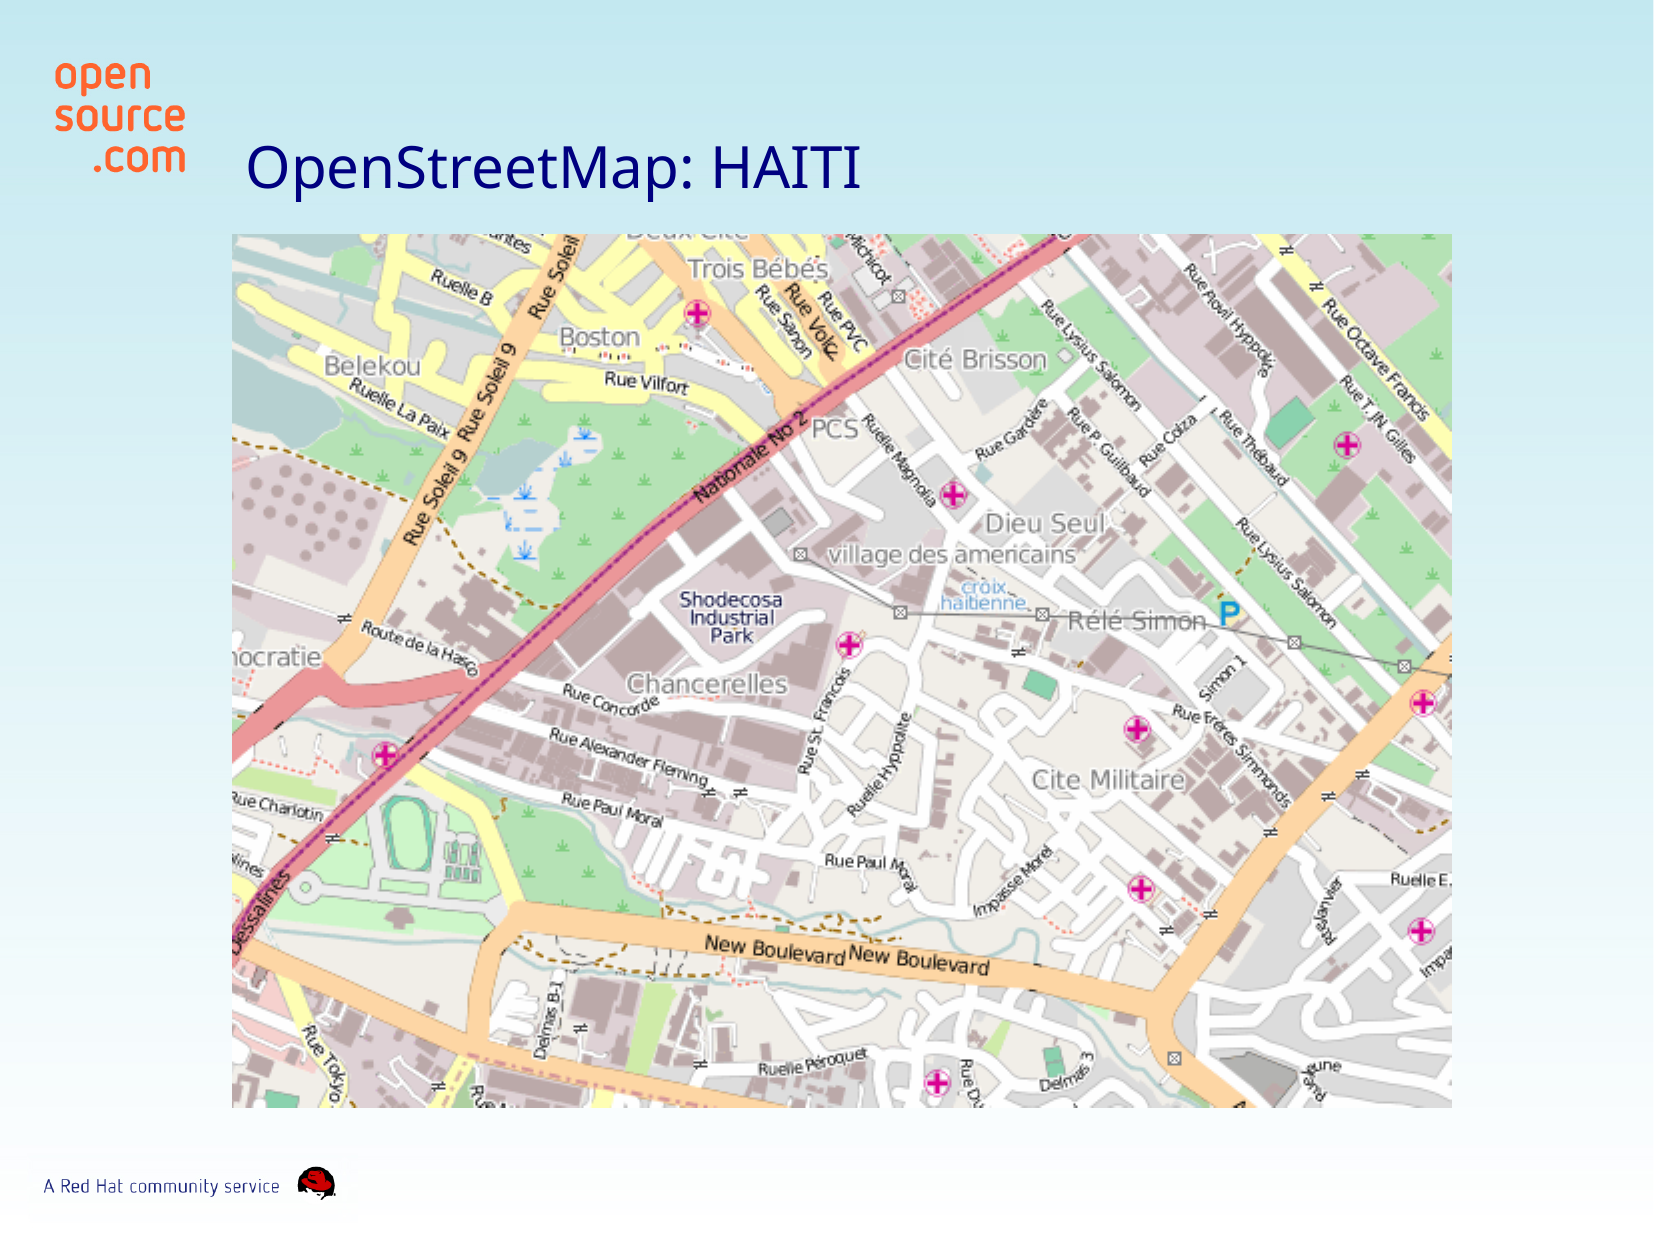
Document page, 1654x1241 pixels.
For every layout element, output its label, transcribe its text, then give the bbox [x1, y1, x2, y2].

text_box OpenStreetMap: HAITI [230, 118, 1570, 367]
picture [0, 0, 1654, 1240]
